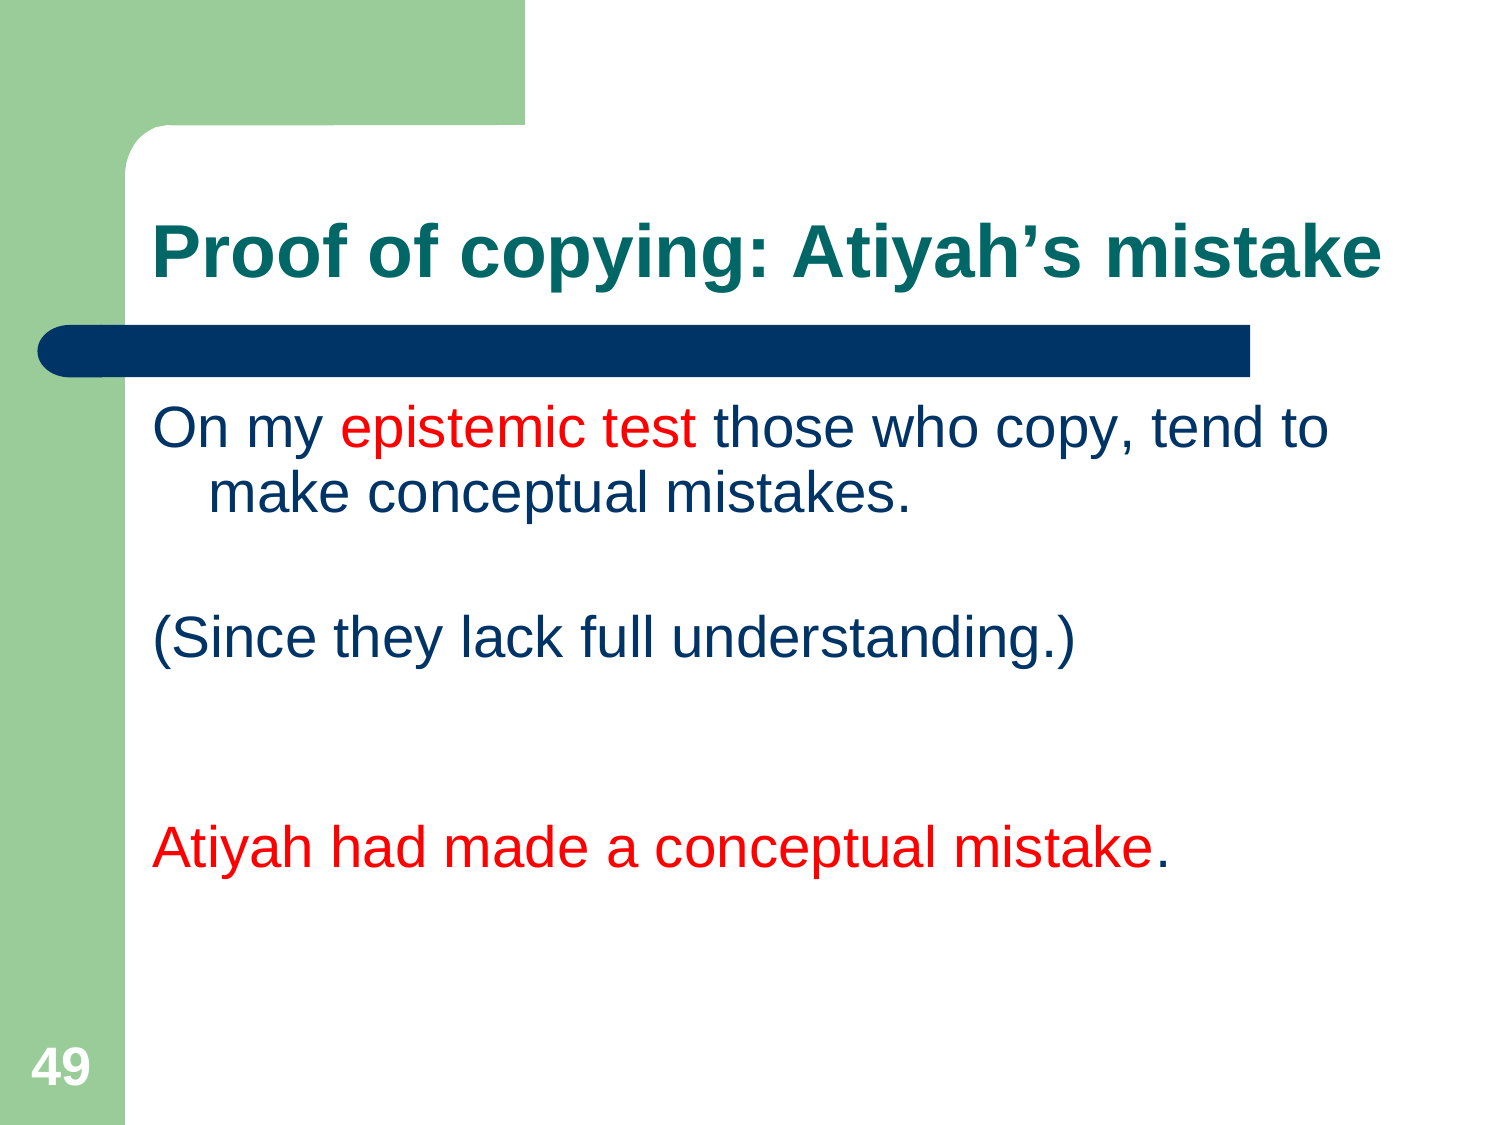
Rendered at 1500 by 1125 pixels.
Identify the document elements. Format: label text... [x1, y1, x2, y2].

title Proof of copying: Atiyah’s mistake [136, 136, 1414, 301]
list On my epistemic test those who copy, tend to make conceptual mistakes. (Since they lack full understanding.) Atiyah had made a conceptual mistake. [137, 387, 1400, 999]
